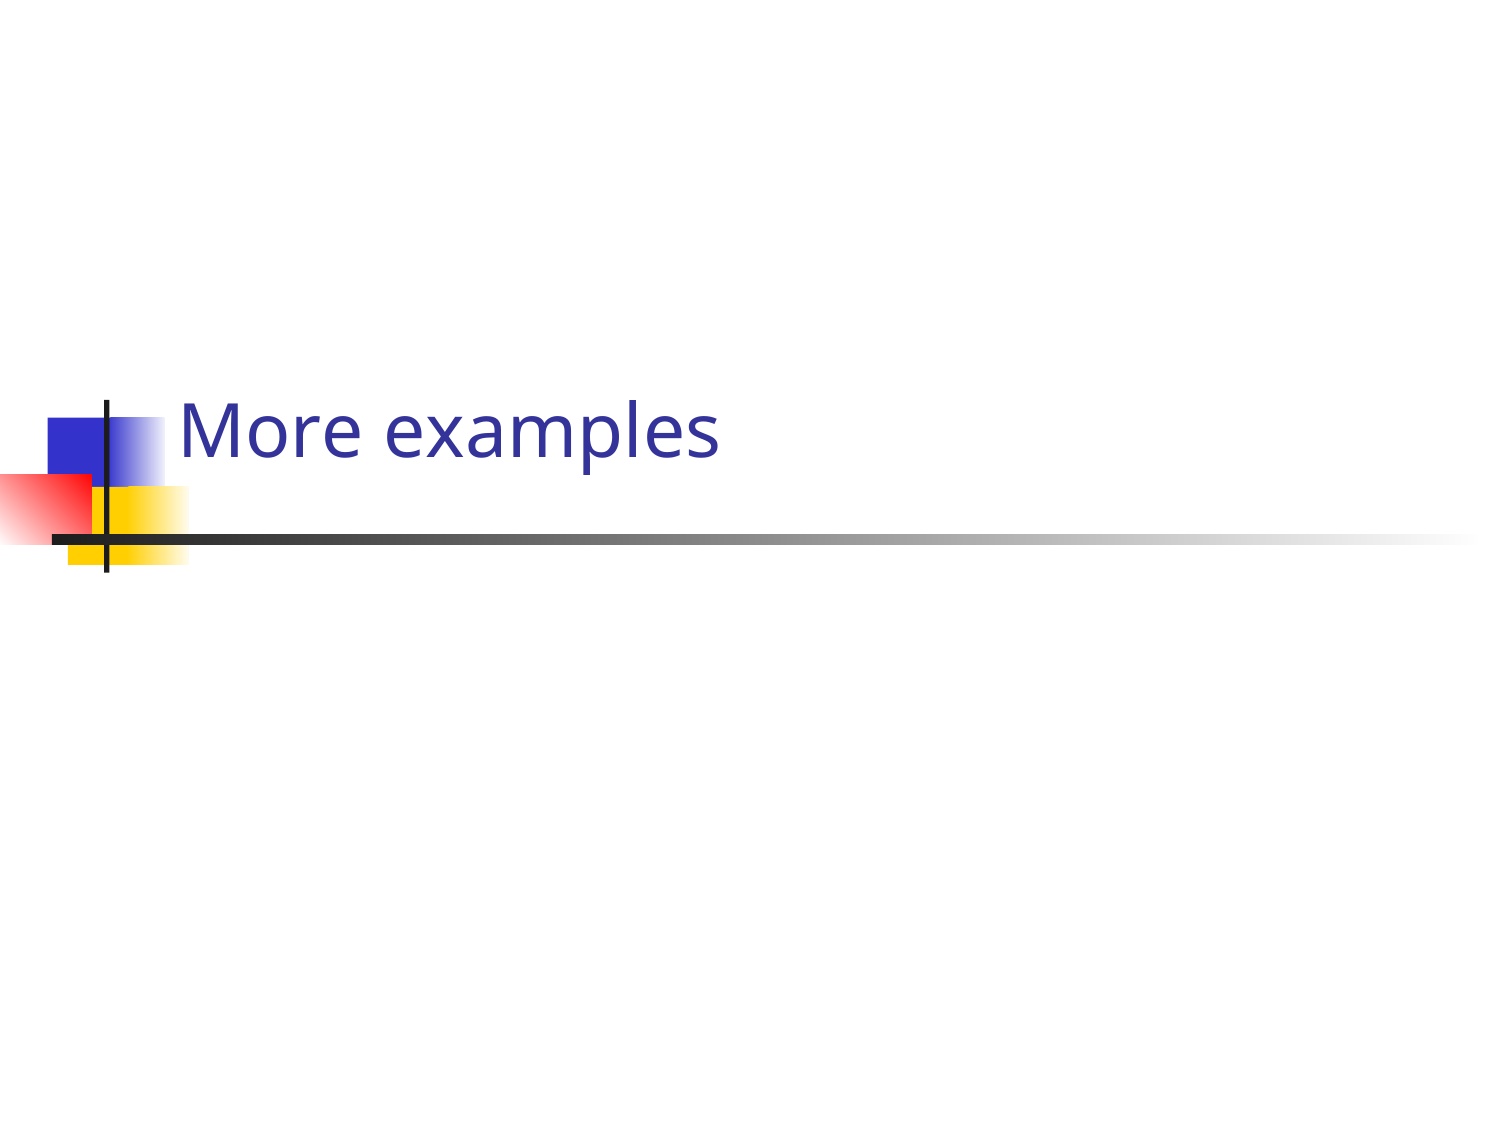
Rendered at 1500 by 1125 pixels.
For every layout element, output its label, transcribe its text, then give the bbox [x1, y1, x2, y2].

title More examples [162, 299, 1438, 488]
